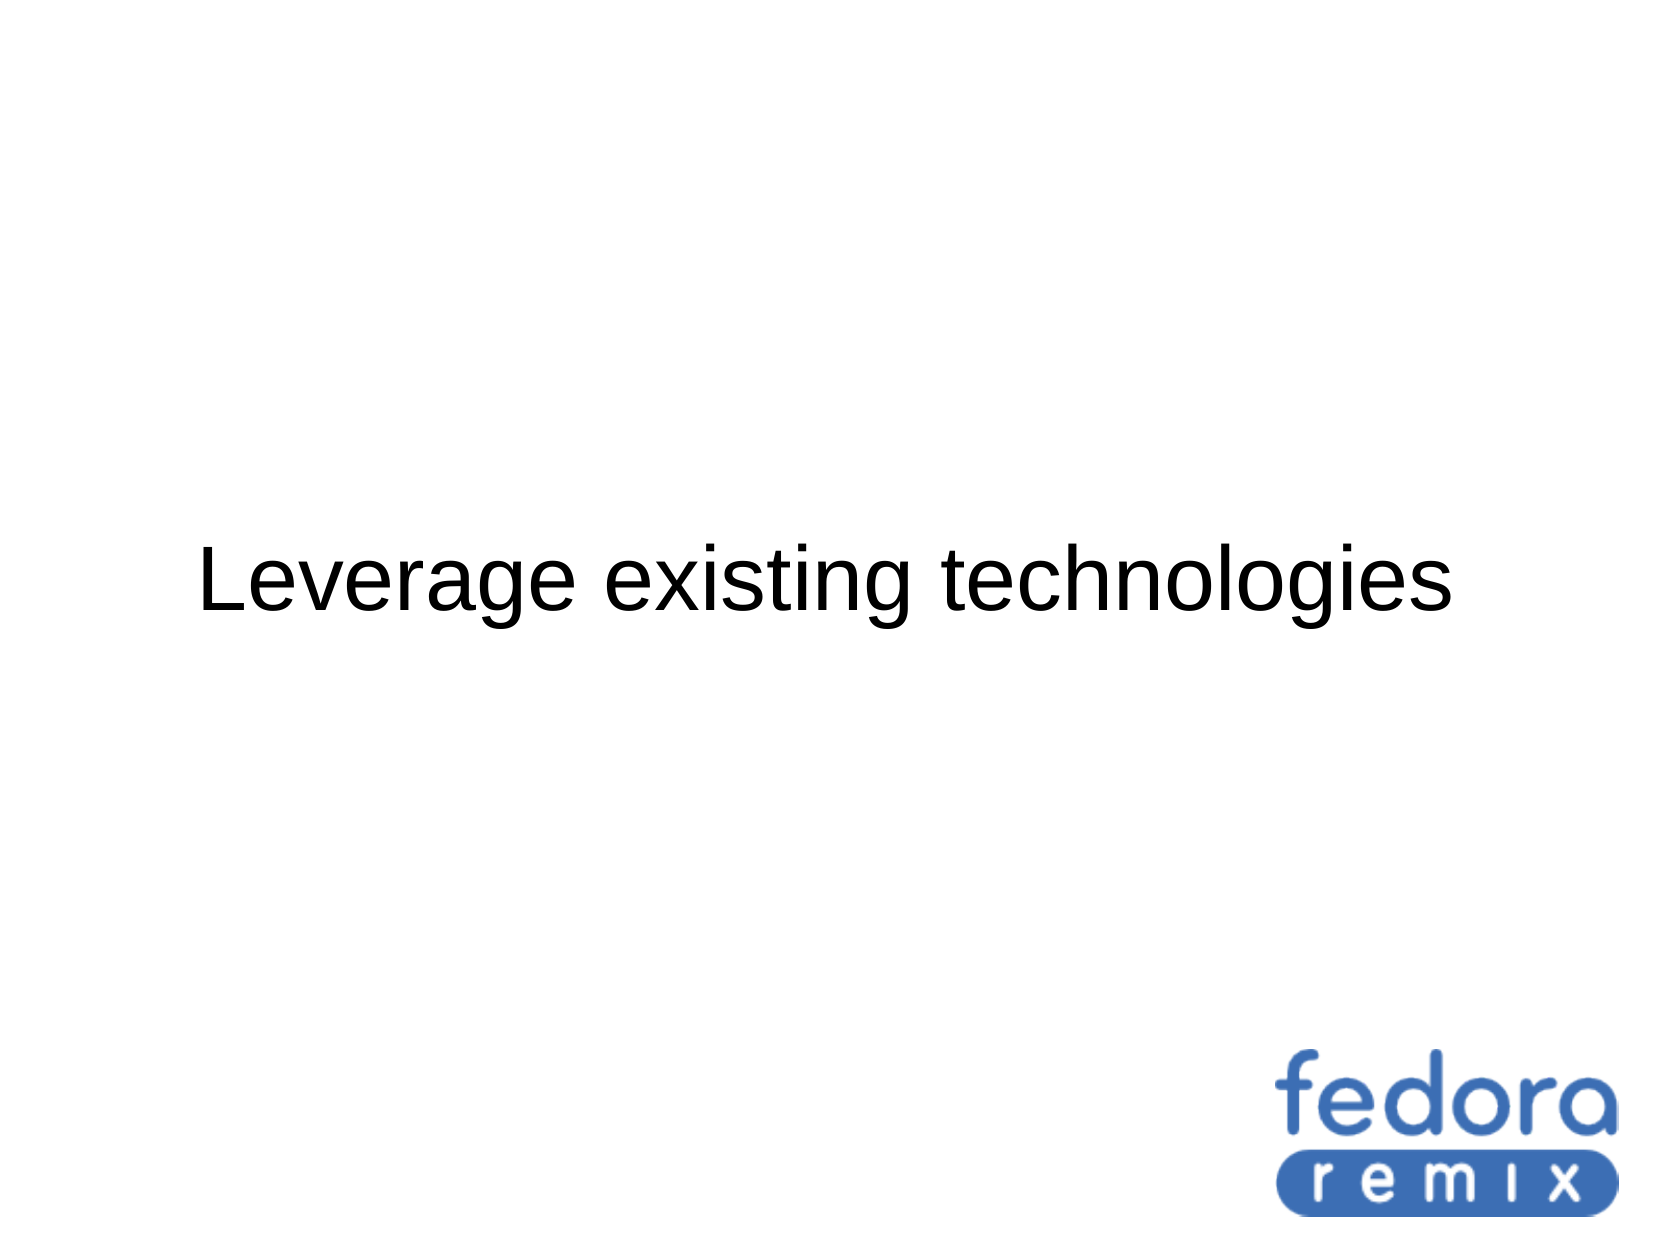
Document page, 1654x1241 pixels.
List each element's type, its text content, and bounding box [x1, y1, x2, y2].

picture [1275, 1049, 1619, 1217]
title Leverage existing technologies [82, 49, 1571, 1109]
